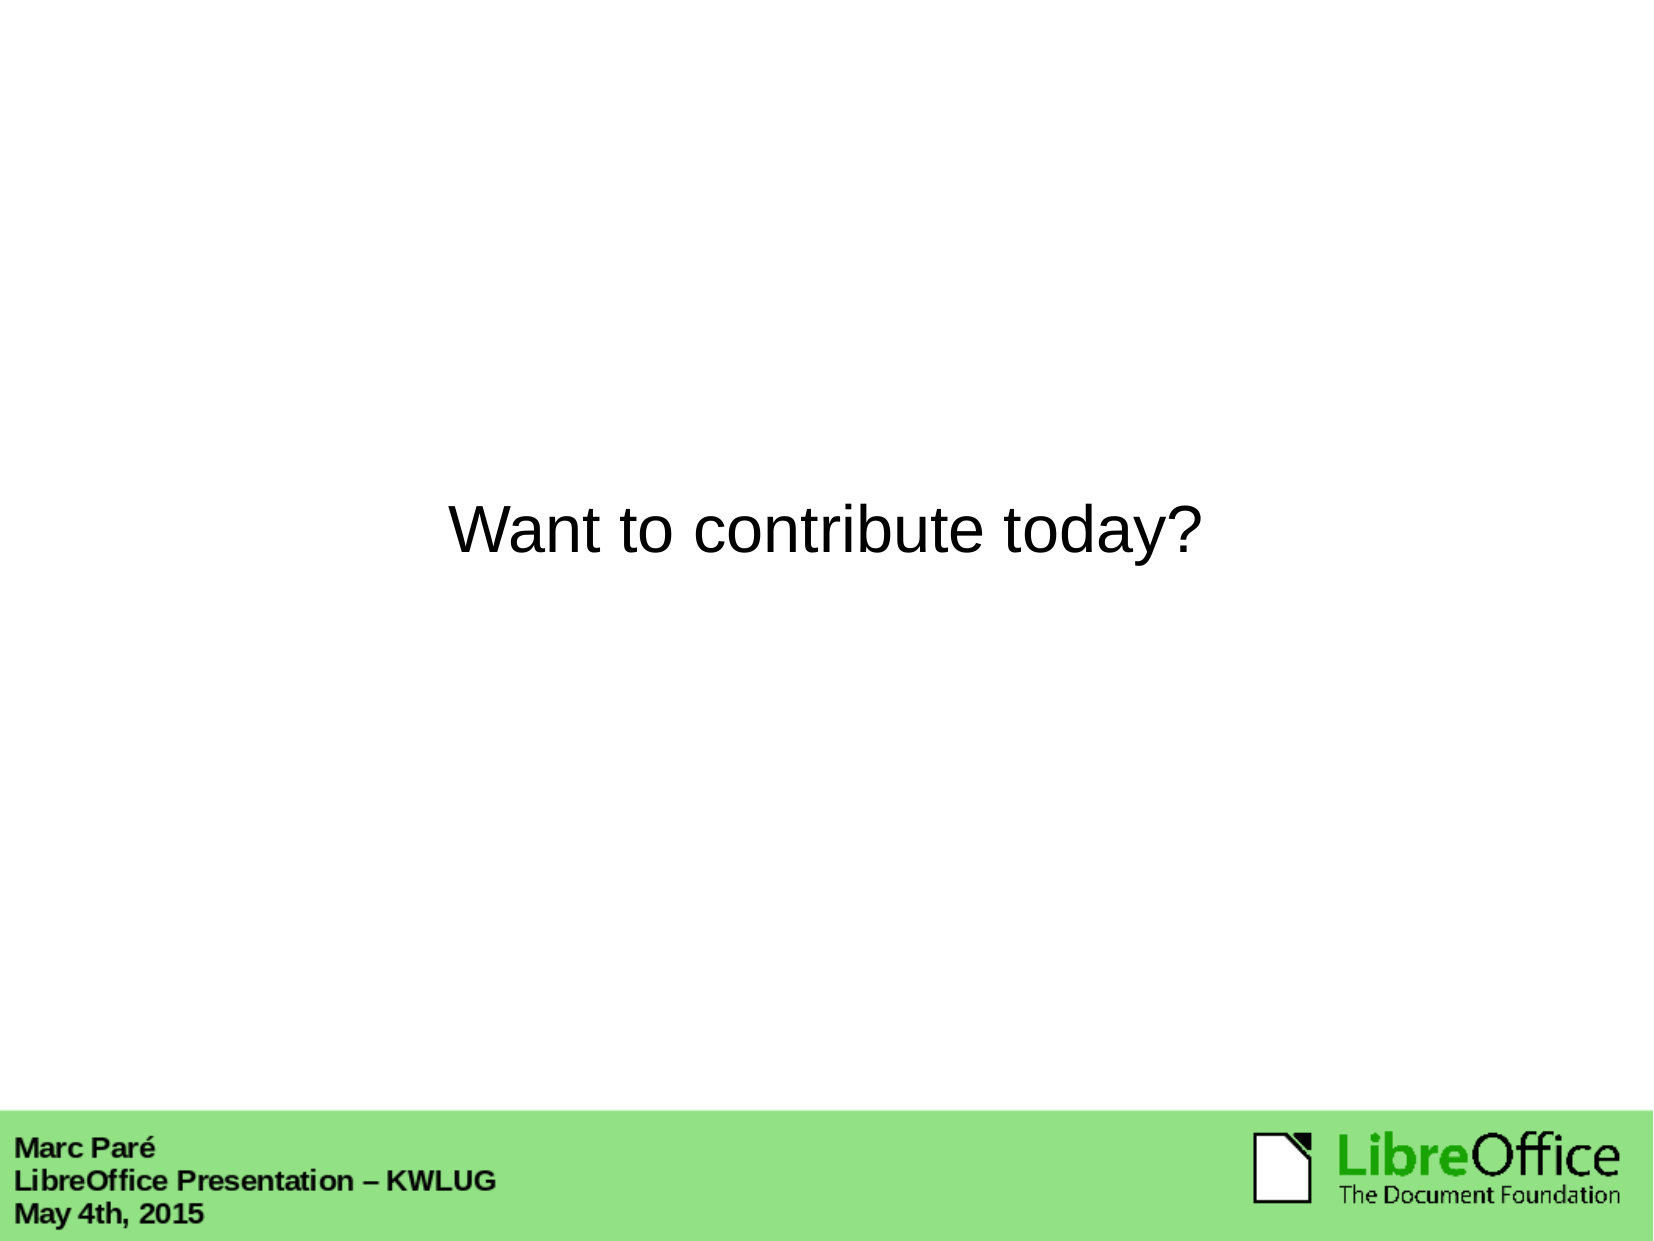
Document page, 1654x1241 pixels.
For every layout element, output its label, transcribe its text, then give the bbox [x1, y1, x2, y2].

picture [0, 0, 1654, 1241]
subtitle Want to contribute today? [82, 49, 1571, 1010]
